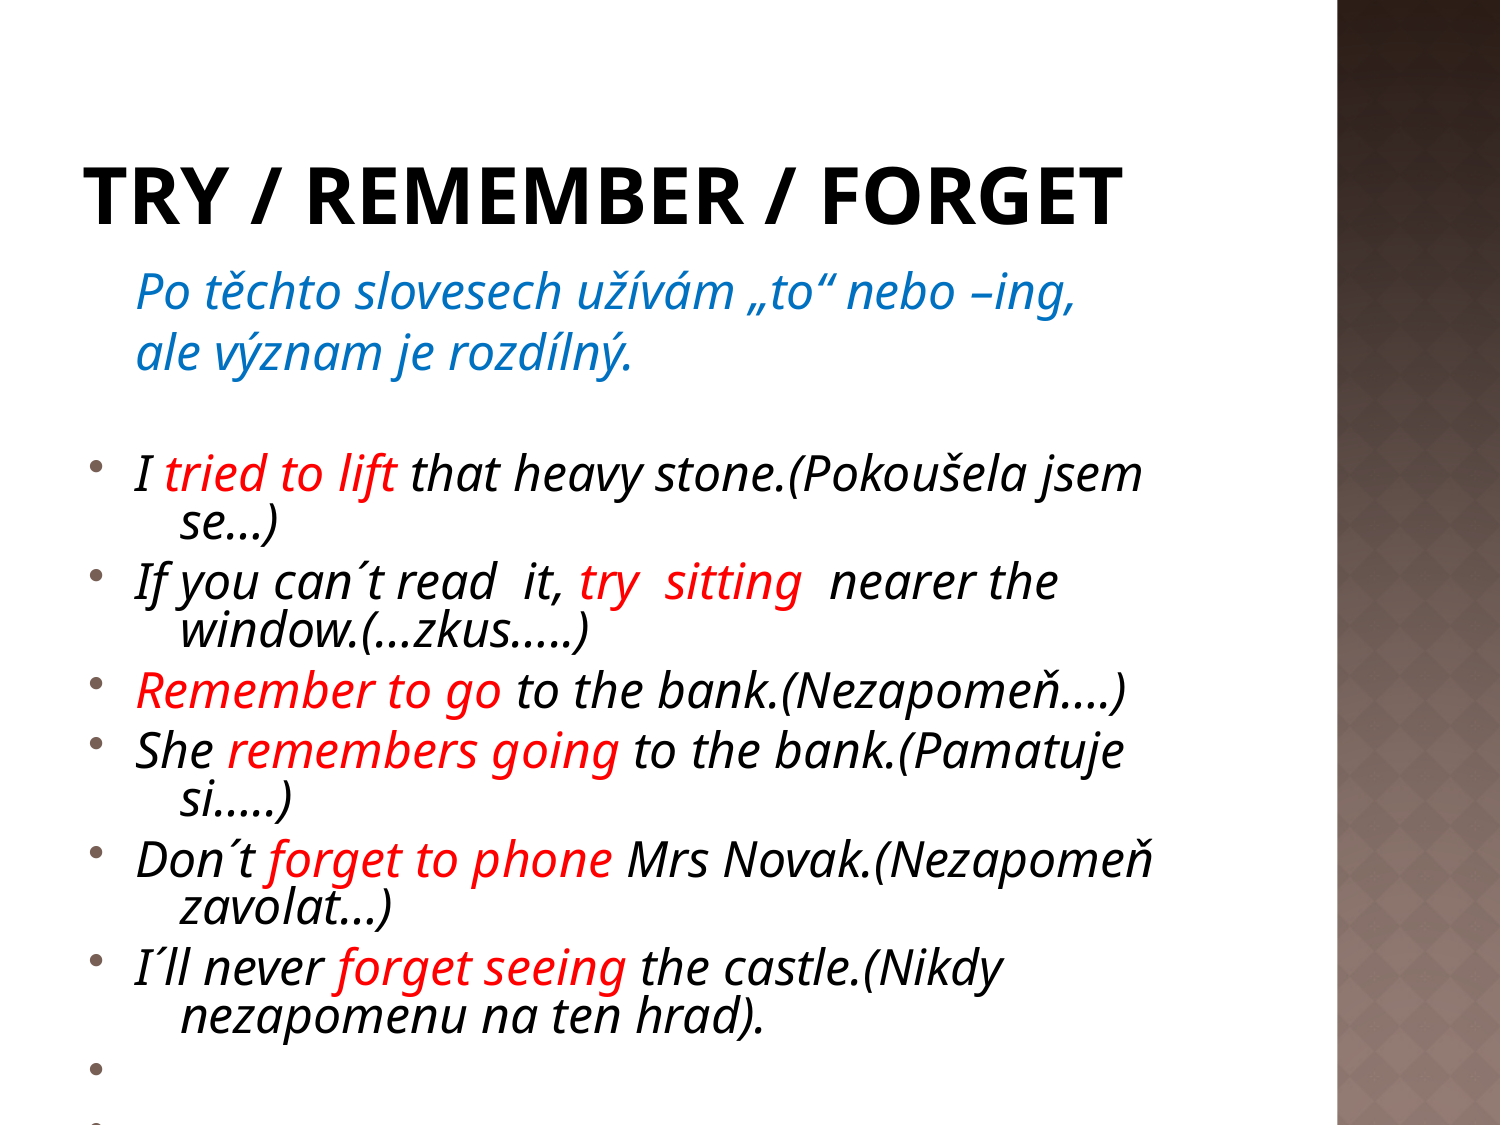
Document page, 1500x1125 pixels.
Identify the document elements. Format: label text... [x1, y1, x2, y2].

list Po těchto slovesech užívám „to“ nebo –ing, ale význam je rozdílný. I tried to lift that heavy stone.(Pokoušela jsem se…) If you can´t read it, try sitting nearer the window.(…zkus…..) Remember to go to the bank.(Nezapomeň….) She remembers going to the bank.(Pamatuje si…..) Don´t forget to phone Mrs Novak.(Nezapomeň zavolat…) I´ll never forget seeing the castle.(Nikdy nezapomenu na ten hrad). [75, 264, 1263, 1060]
title TRY / remember / forget [75, 52, 1263, 240]
